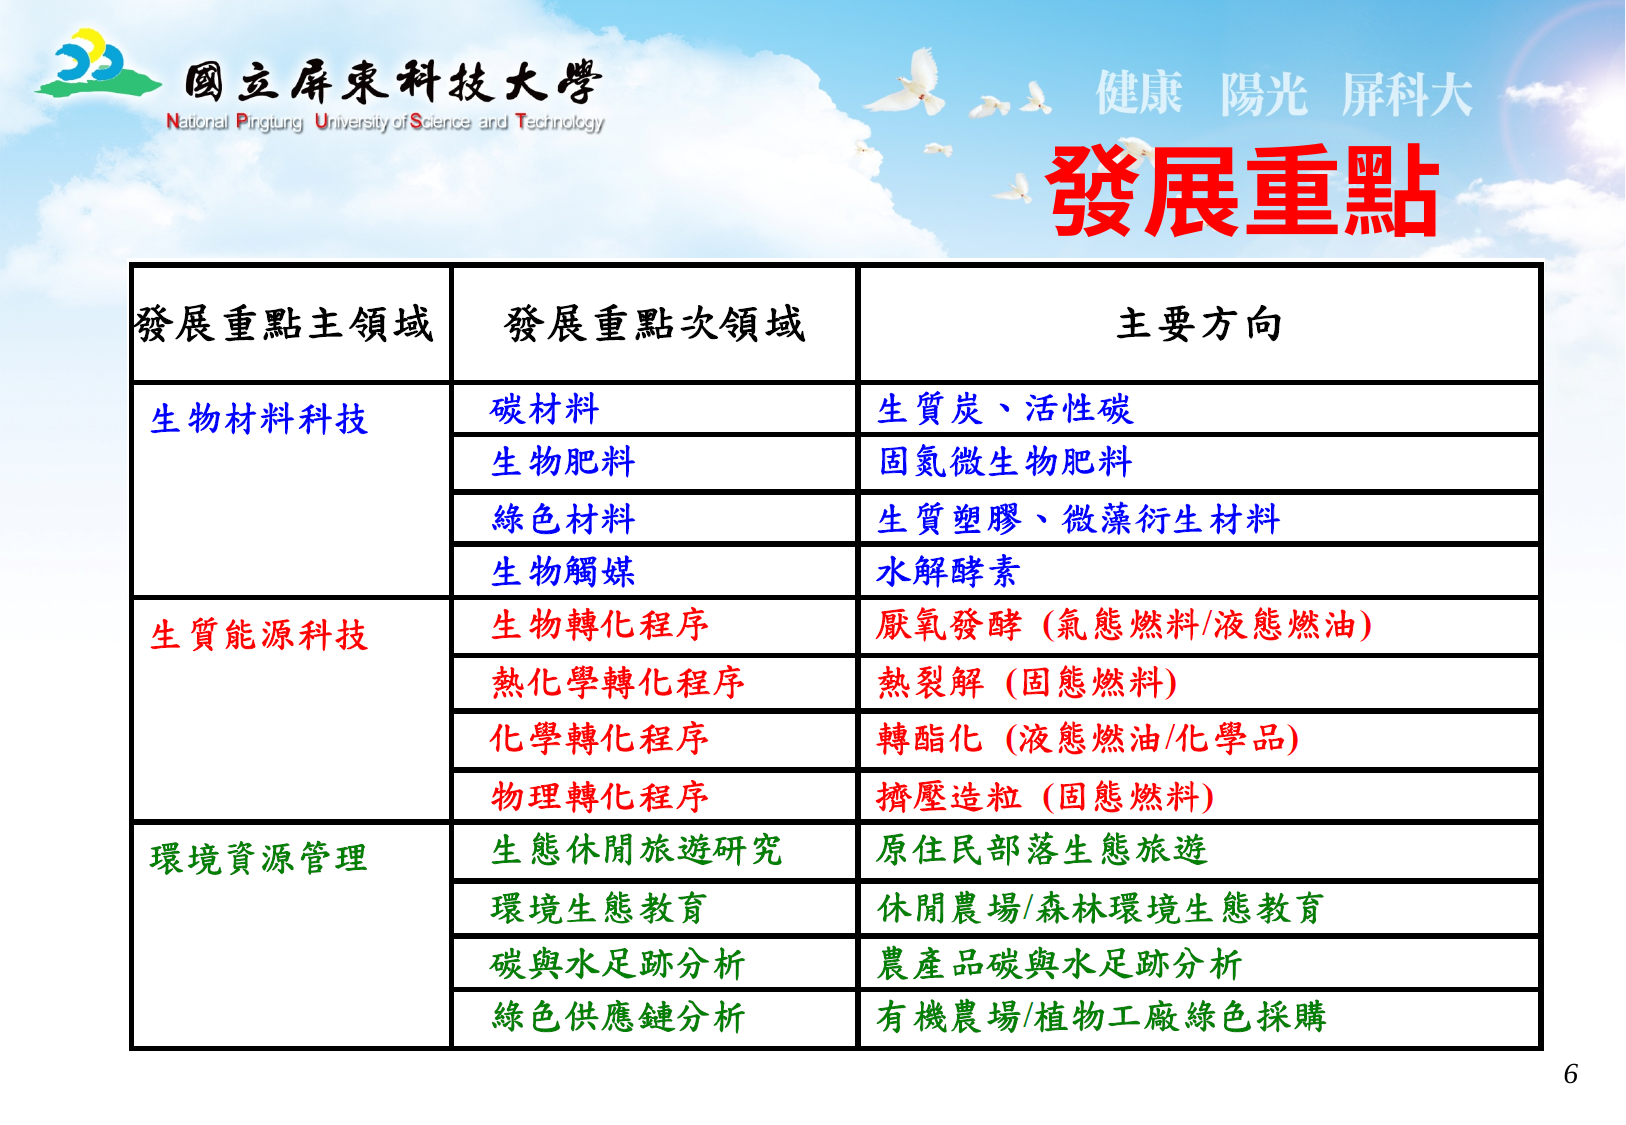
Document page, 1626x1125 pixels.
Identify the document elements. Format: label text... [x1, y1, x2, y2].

picture [0, 0, 1626, 1125]
title 發展重點 [930, 149, 1554, 244]
slide_number <編號> [1214, 1046, 1594, 1125]
